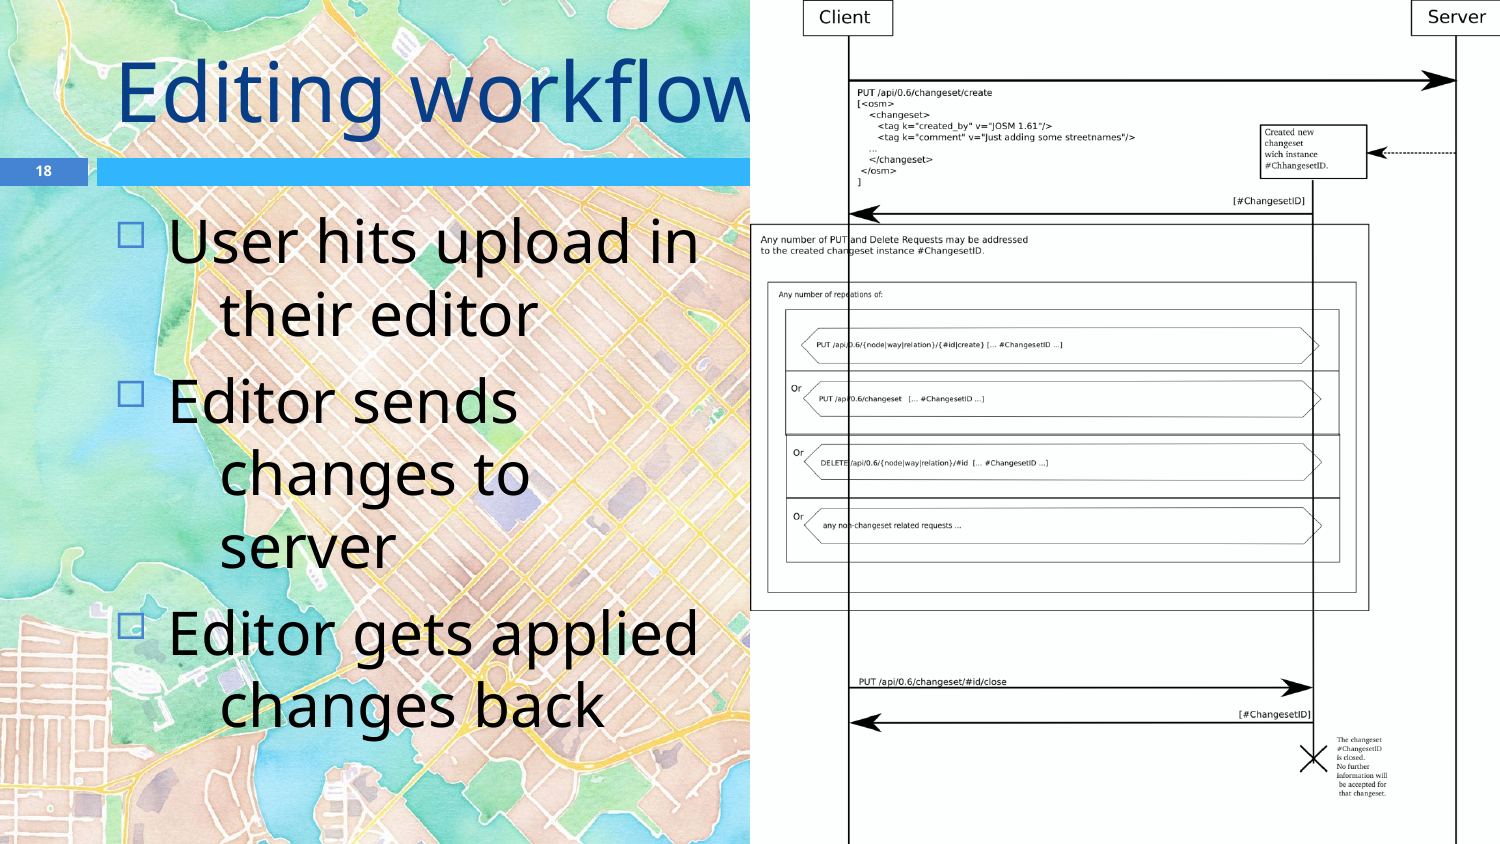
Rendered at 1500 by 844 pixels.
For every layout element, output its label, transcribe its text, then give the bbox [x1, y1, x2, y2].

list User hits upload in their editor Editor sends changes to server Editor gets applied changes back [99, 195, 738, 759]
text_box ‹#› [0, 156, 88, 187]
title Editing workflow [99, 28, 750, 151]
picture [750, 0, 1500, 844]
